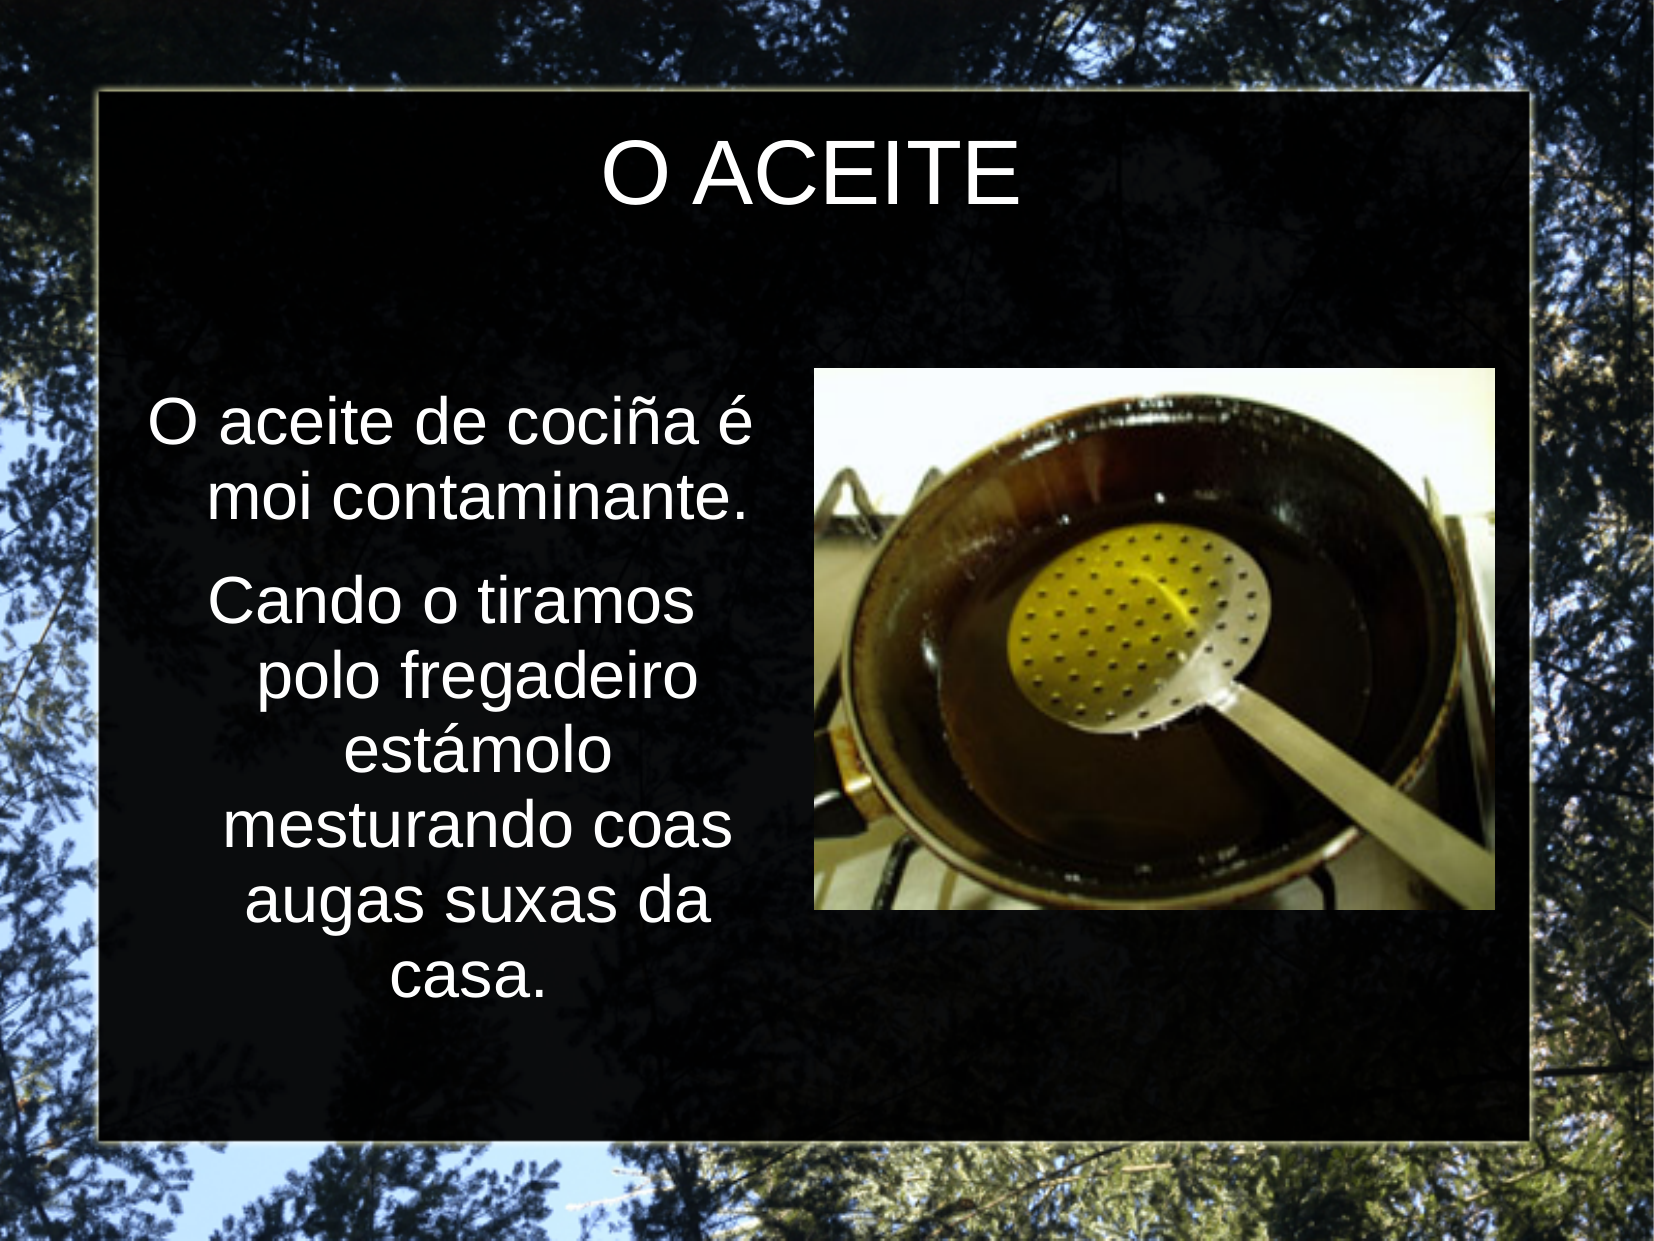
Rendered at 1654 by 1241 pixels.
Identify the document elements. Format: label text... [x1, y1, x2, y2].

title O ACEITE [88, 88, 1536, 257]
picture [0, 0, 1654, 1241]
list O aceite de cociña é moi contaminante. Cando o tiramos polo fregadeiro estámolo mesturando coas augas suxas da casa. [118, 383, 768, 1220]
